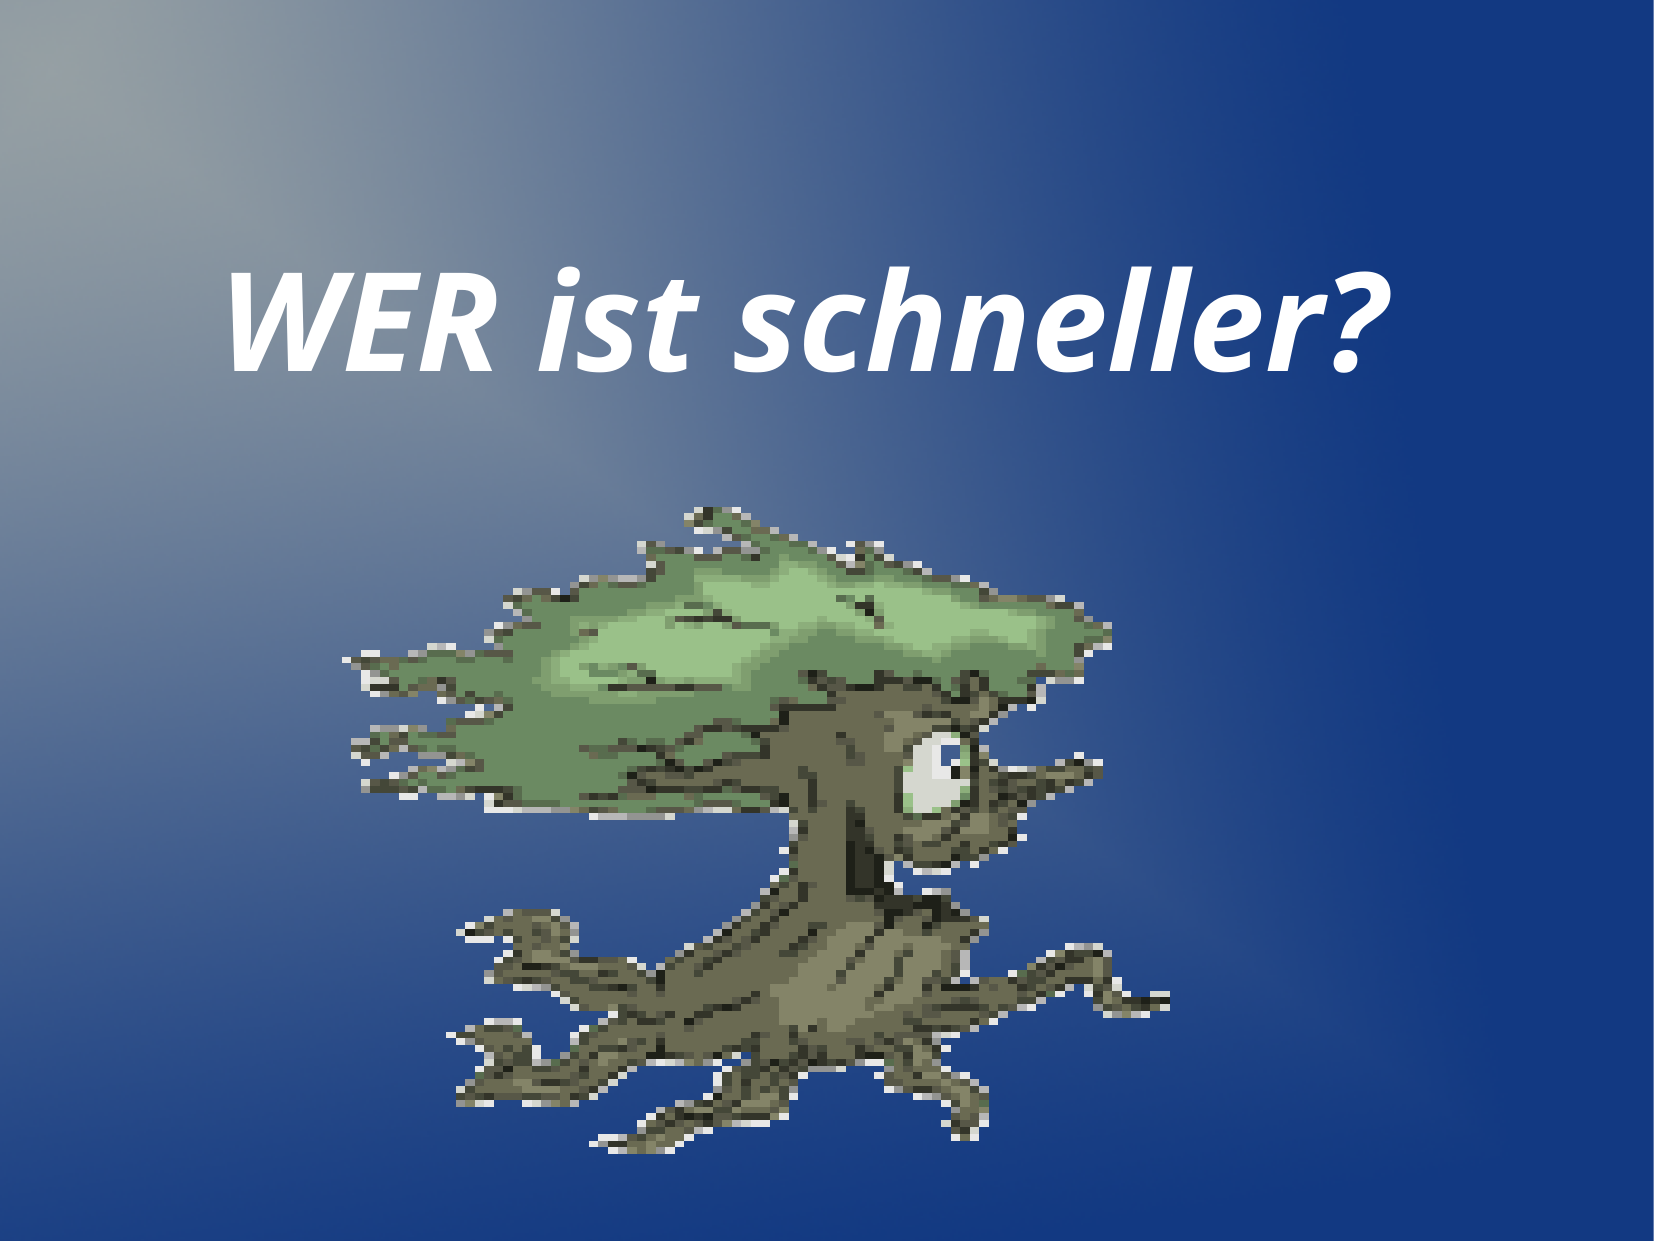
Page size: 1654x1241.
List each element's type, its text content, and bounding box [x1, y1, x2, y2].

title WER ist schneller? [59, 152, 1548, 485]
picture [0, 0, 1654, 1241]
